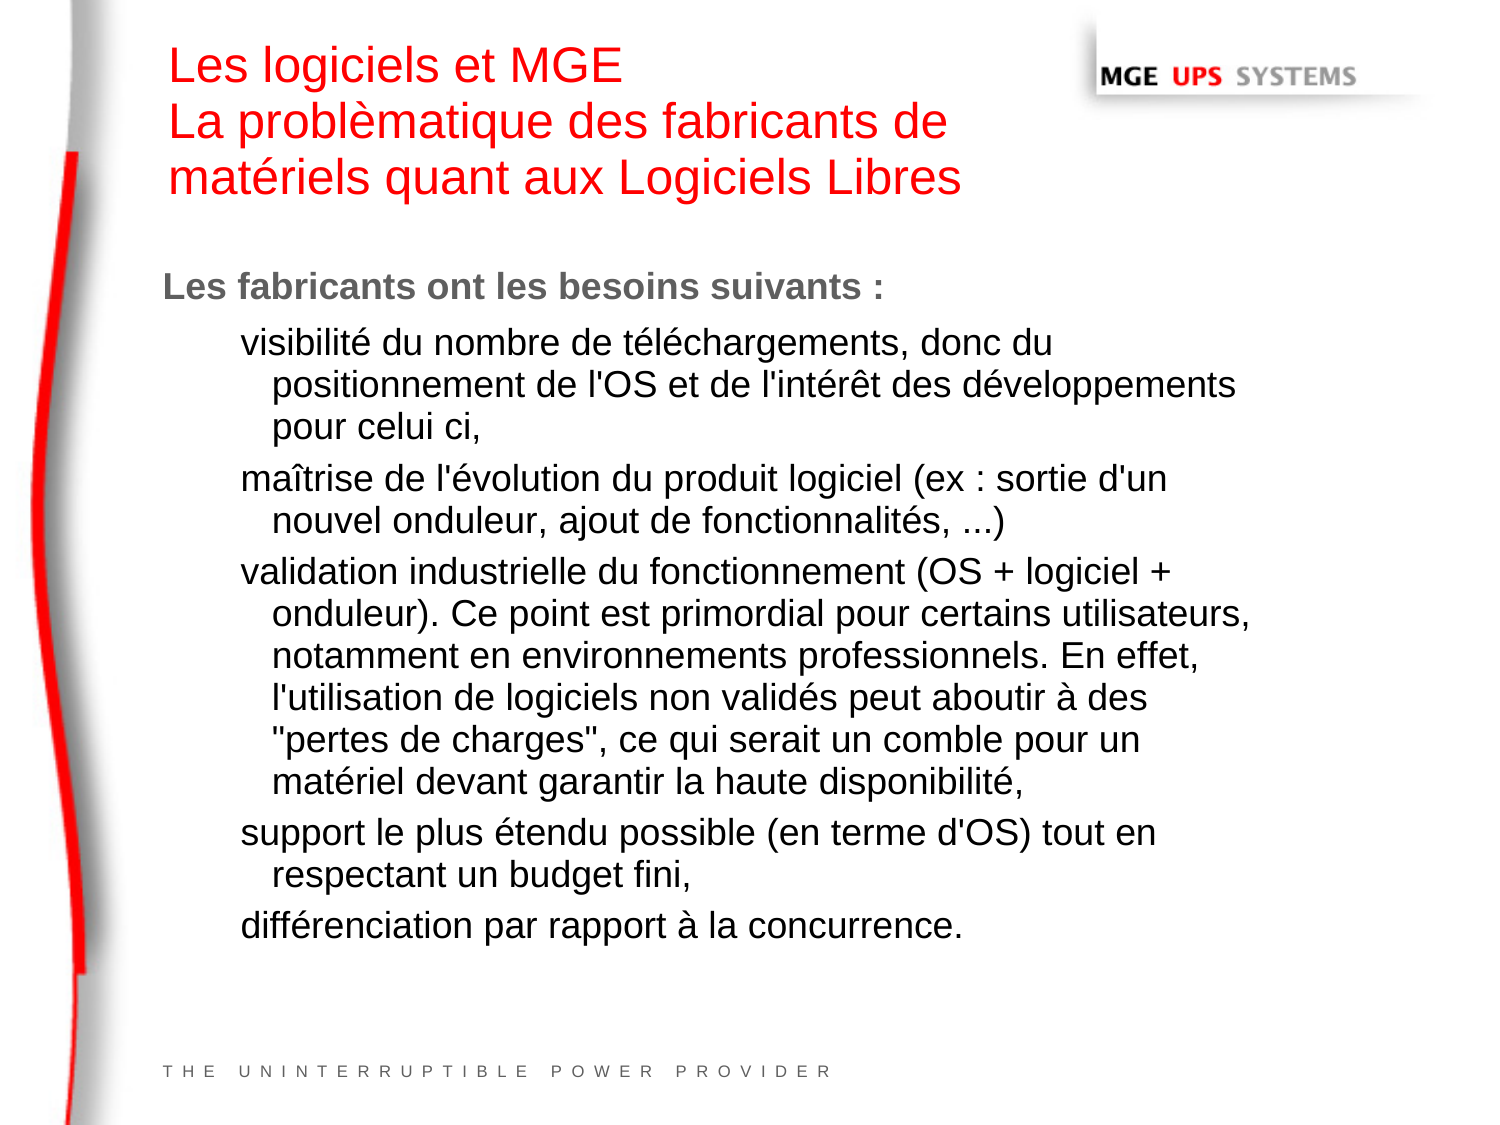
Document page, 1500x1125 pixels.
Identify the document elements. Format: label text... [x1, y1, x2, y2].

list Les fabricants ont les besoins suivants : visibilité du nombre de téléchargements, donc du positionnement de l'OS et de l'intérêt des développements pour celui ci, maîtrise de l'évolution du produit logiciel (ex : sortie d'un nouvel onduleur, ajout de fonctionnalités, ...) validation industrielle du fonctionnement (OS + logiciel + onduleur). Ce point est primordial pour certains utilisateurs, notamment en environnements professionnels. En effet, l'utilisation de logiciels non validés peut aboutir à des "pertes de charges", ce qui serait un comble pour un matériel devant garantir la haute disponibilité, support le plus étendu possible (en terme d'OS) tout en respectant un budget fini, différenciation par rapport à la concurrence. [162, 265, 1263, 1084]
title Les logiciels et MGE La problèmatique des fabricants de matériels quant aux Logiciels Libres [168, 37, 1019, 224]
